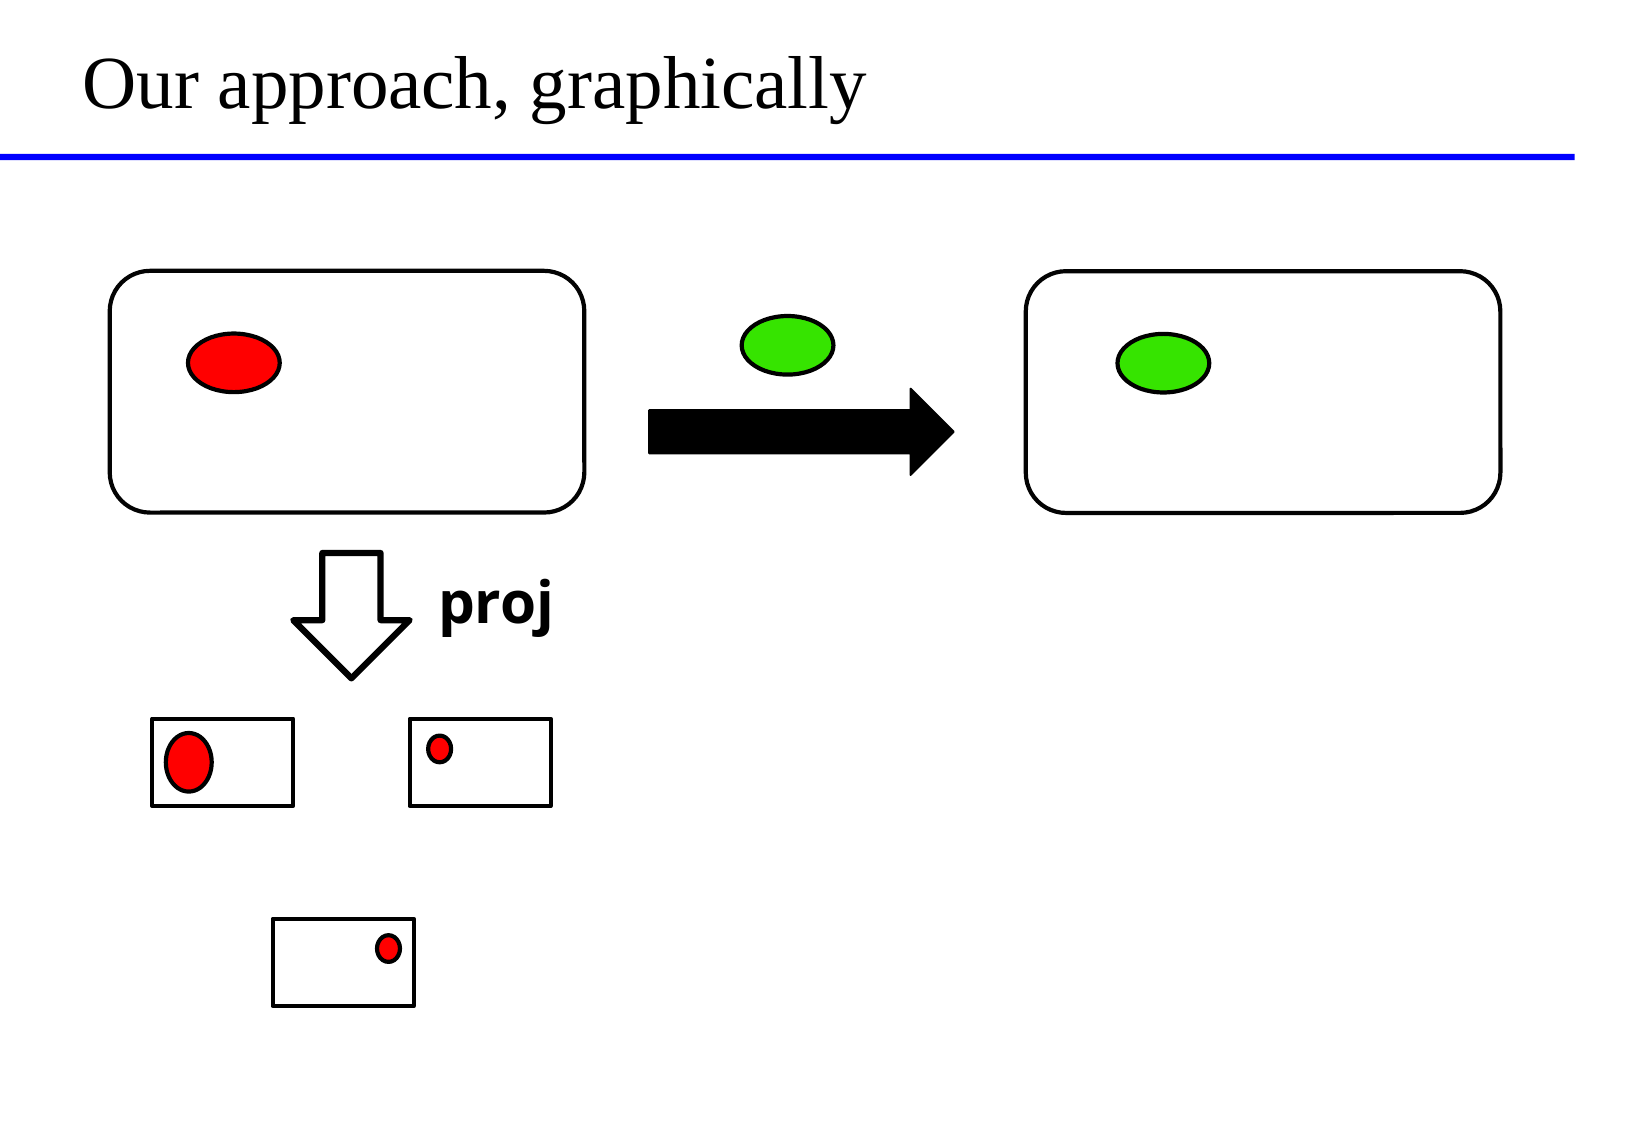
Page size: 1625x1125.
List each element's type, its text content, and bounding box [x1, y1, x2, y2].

text_box [187, 333, 280, 393]
text_box [428, 735, 452, 763]
text_box proj [423, 557, 569, 643]
text_box [741, 316, 834, 375]
title Our approach, graphically [67, 27, 1544, 131]
text_box [377, 935, 400, 962]
text_box [1117, 333, 1210, 393]
text_box [649, 388, 954, 475]
text_box [165, 732, 212, 792]
list [67, 198, 1546, 1061]
